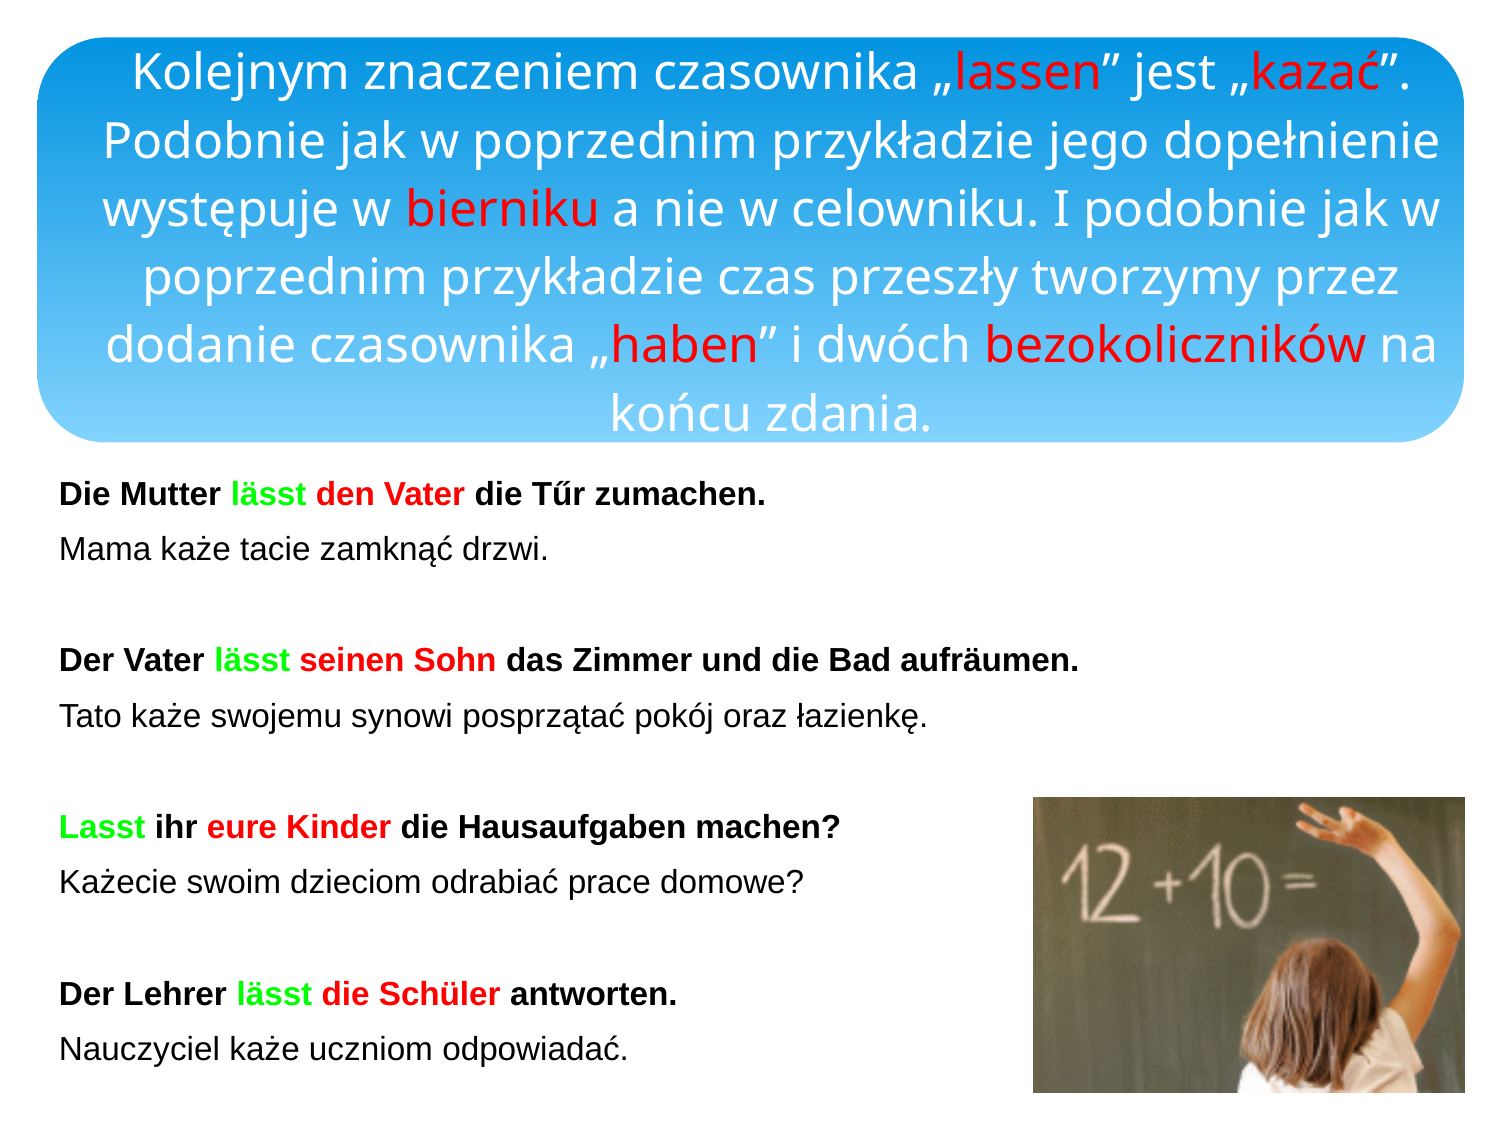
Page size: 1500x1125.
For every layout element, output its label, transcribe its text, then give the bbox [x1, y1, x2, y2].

title Kolejnym znaczeniem czasownika „lassen” jest „kazać”. Podobnie jak w poprzednim przykładzie jego dopełnienie występuje w bierniku a nie w celowniku. I podobnie jak w poprzednim przykładzie czas przeszły tworzymy przez dodanie czasownika „haben” i dwóch bezokoliczników na końcu zdania. [96, 88, 1447, 394]
picture [1033, 797, 1465, 1093]
subtitle Die Mutter lässt den Vater die Tűr zumachen. Mama każe tacie zamknąć drzwi. Der Vater lässt seinen Sohn das Zimmer und die Bad aufräumen. Tato każe swojemu synowi posprzątać pokój oraz łazienkę. Lasst ihr eure Kinder die Hausaufgaben machen? Każecie swoim dzieciom odrabiać prace domowe? Der Lehrer lässt die Schüler antworten. Nauczyciel każe uczniom odpowiadać. [59, 461, 1275, 1063]
